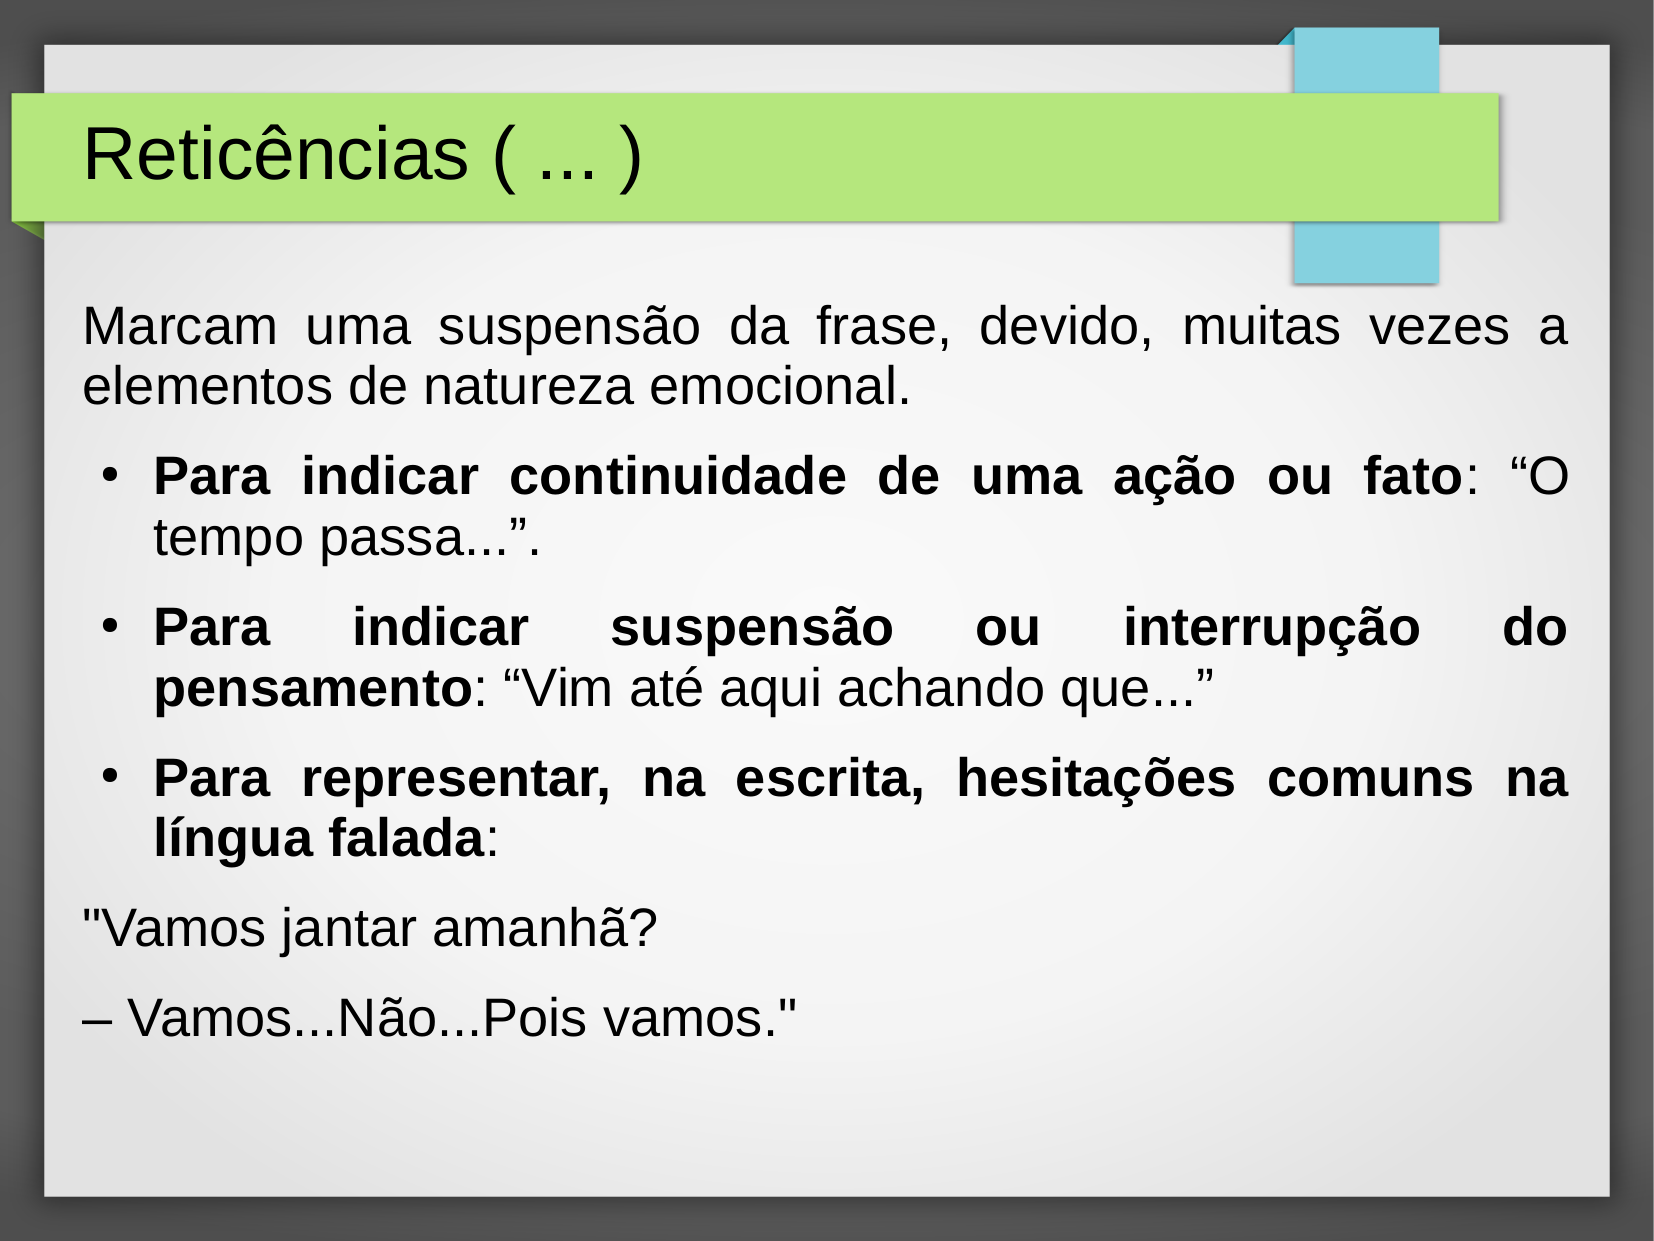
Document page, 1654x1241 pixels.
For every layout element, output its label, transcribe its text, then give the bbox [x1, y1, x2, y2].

title Reticências ( ... ) [82, 94, 1264, 213]
list Marcam uma suspensão da frase, devido, muitas vezes a elementos de natureza emocional. Para indicar continuidade de uma ação ou fato: “O tempo passa...”. Para indicar suspensão ou interrupção do pensamento: “Vim até aqui achando que...” Para representar, na escrita, hesitações comuns na língua falada: "Vamos jantar amanhã? – Vamos...Não...Pois vamos." [82, 295, 1571, 1146]
picture [0, 0, 1654, 1241]
